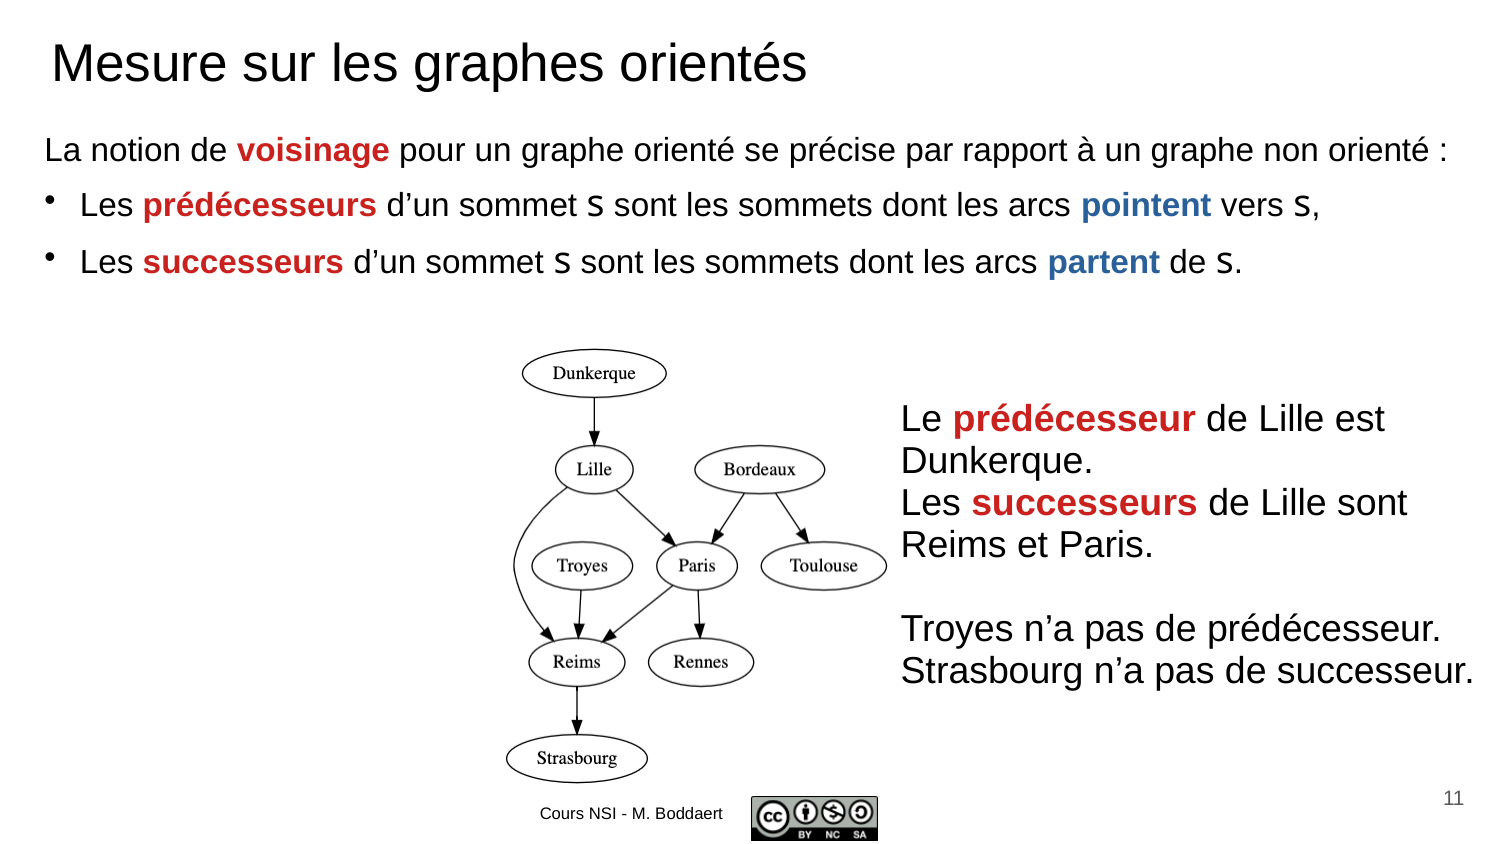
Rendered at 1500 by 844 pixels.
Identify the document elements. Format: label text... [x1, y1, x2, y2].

picture [501, 344, 892, 788]
slide_number <numéro> [1389, 764, 1480, 830]
text_box Le prédécesseur de Lille est Dunkerque. Les successeurs de Lille sont Reims et Paris. Troyes n’a pas de prédécesseur. Strasbourg n’a pas de successeur. [885, 389, 1500, 733]
title Mesure sur les graphes orientés [51, 13, 1449, 108]
text_box La notion de voisinage pour un graphe orienté se précise par rapport à un graphe non orienté : Les prédécesseurs d’un sommet s sont les sommets dont les arcs pointent vers s, Les successeurs d’un sommet s sont les sommets dont les arcs partent de s. [29, 120, 1477, 207]
picture [751, 796, 878, 841]
